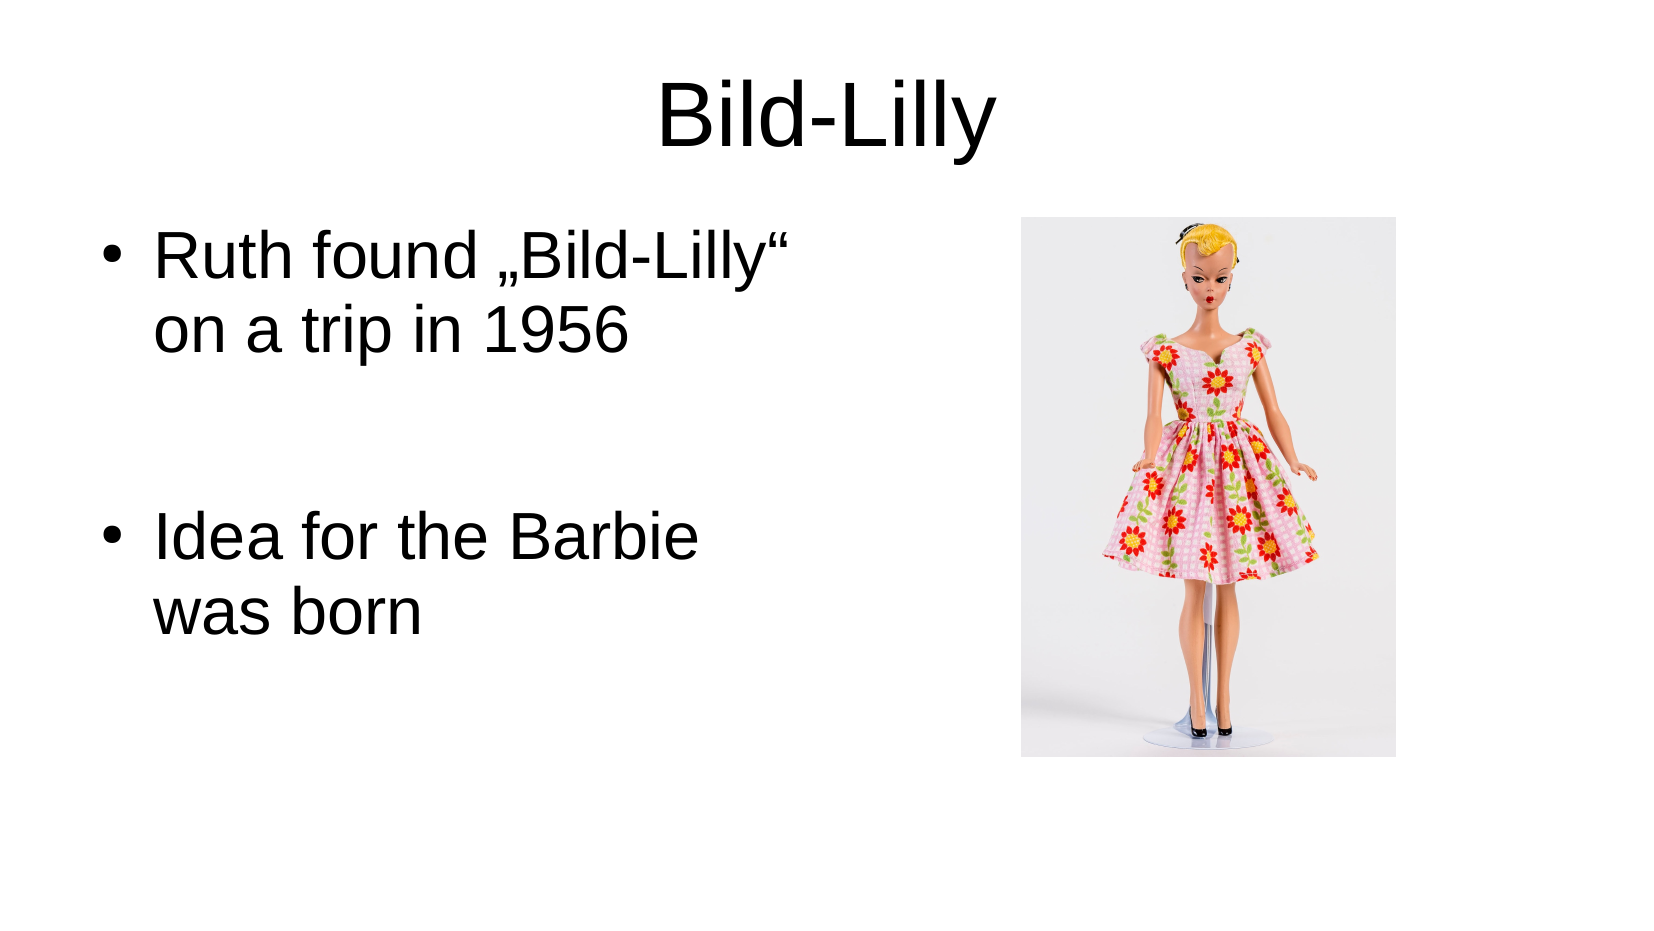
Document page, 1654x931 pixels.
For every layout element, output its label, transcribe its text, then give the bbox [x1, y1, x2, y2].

list Idea for the Barbie was born [82, 499, 809, 757]
title Bild-Lilly [82, 37, 1571, 193]
picture [1021, 217, 1396, 758]
list Ruth found „Bild-Lilly“ on a trip in 1956 [82, 217, 809, 475]
